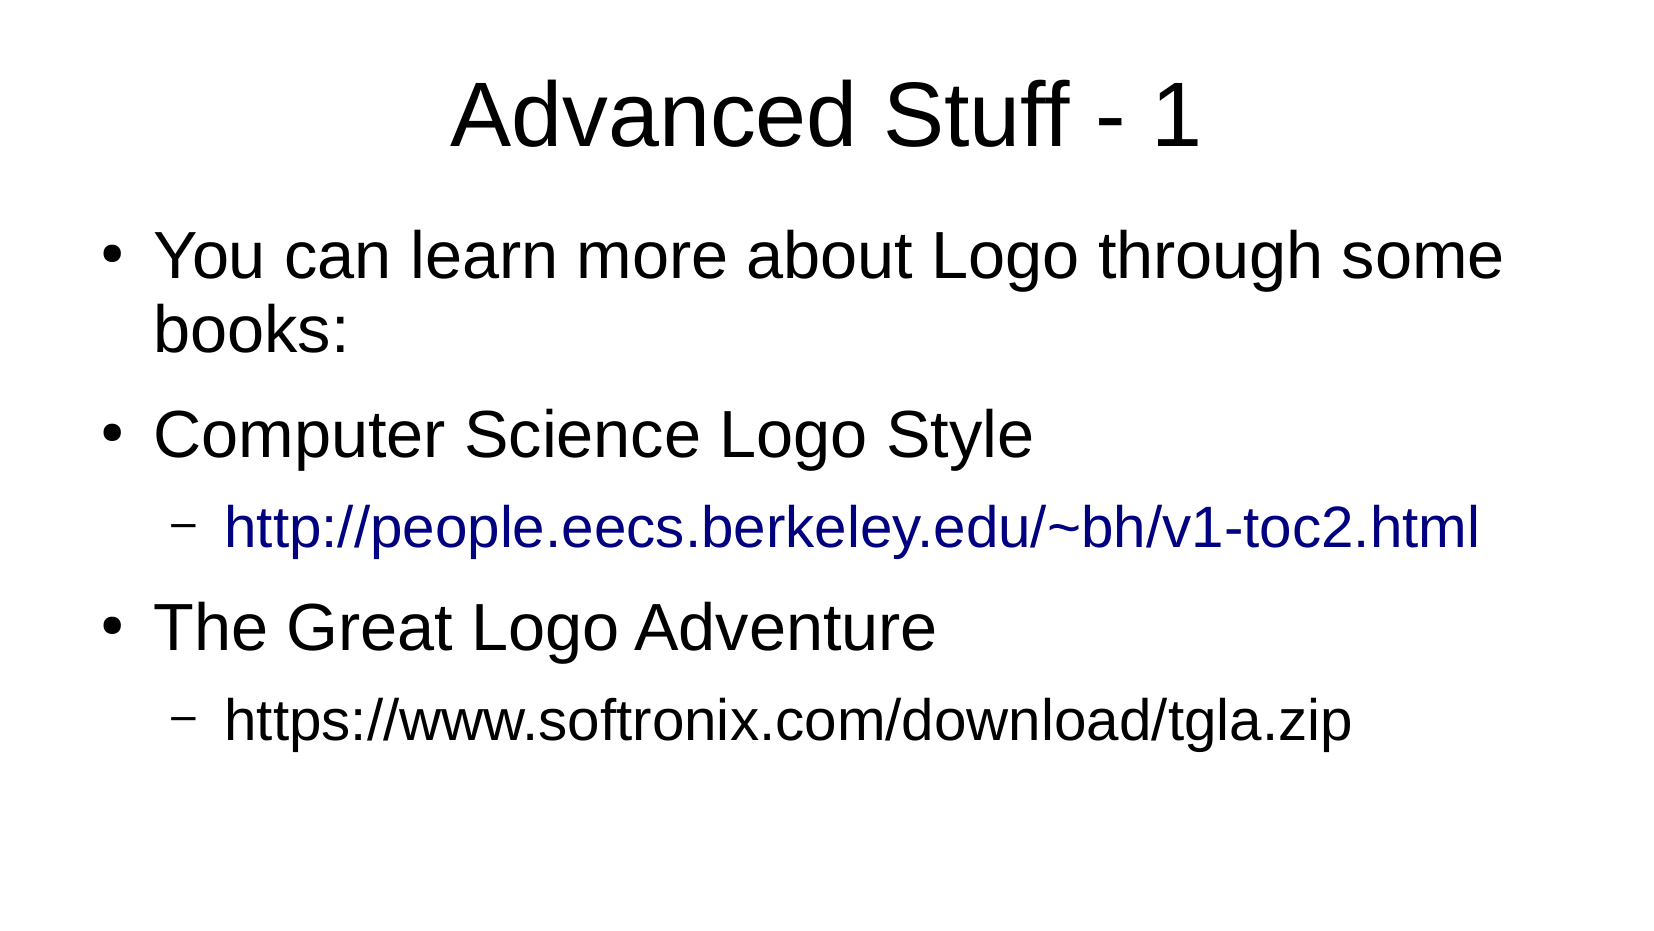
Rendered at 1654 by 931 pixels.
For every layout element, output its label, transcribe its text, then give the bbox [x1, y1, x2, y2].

list You can learn more about Logo through some books: Computer Science Logo Style http://people.eecs.berkeley.edu/~bh/v1-toc2.html The Great Logo Adventure https://www.softronix.com/download/tgla.zip [82, 217, 1571, 758]
title Advanced Stuff - 1 [82, 37, 1571, 193]
